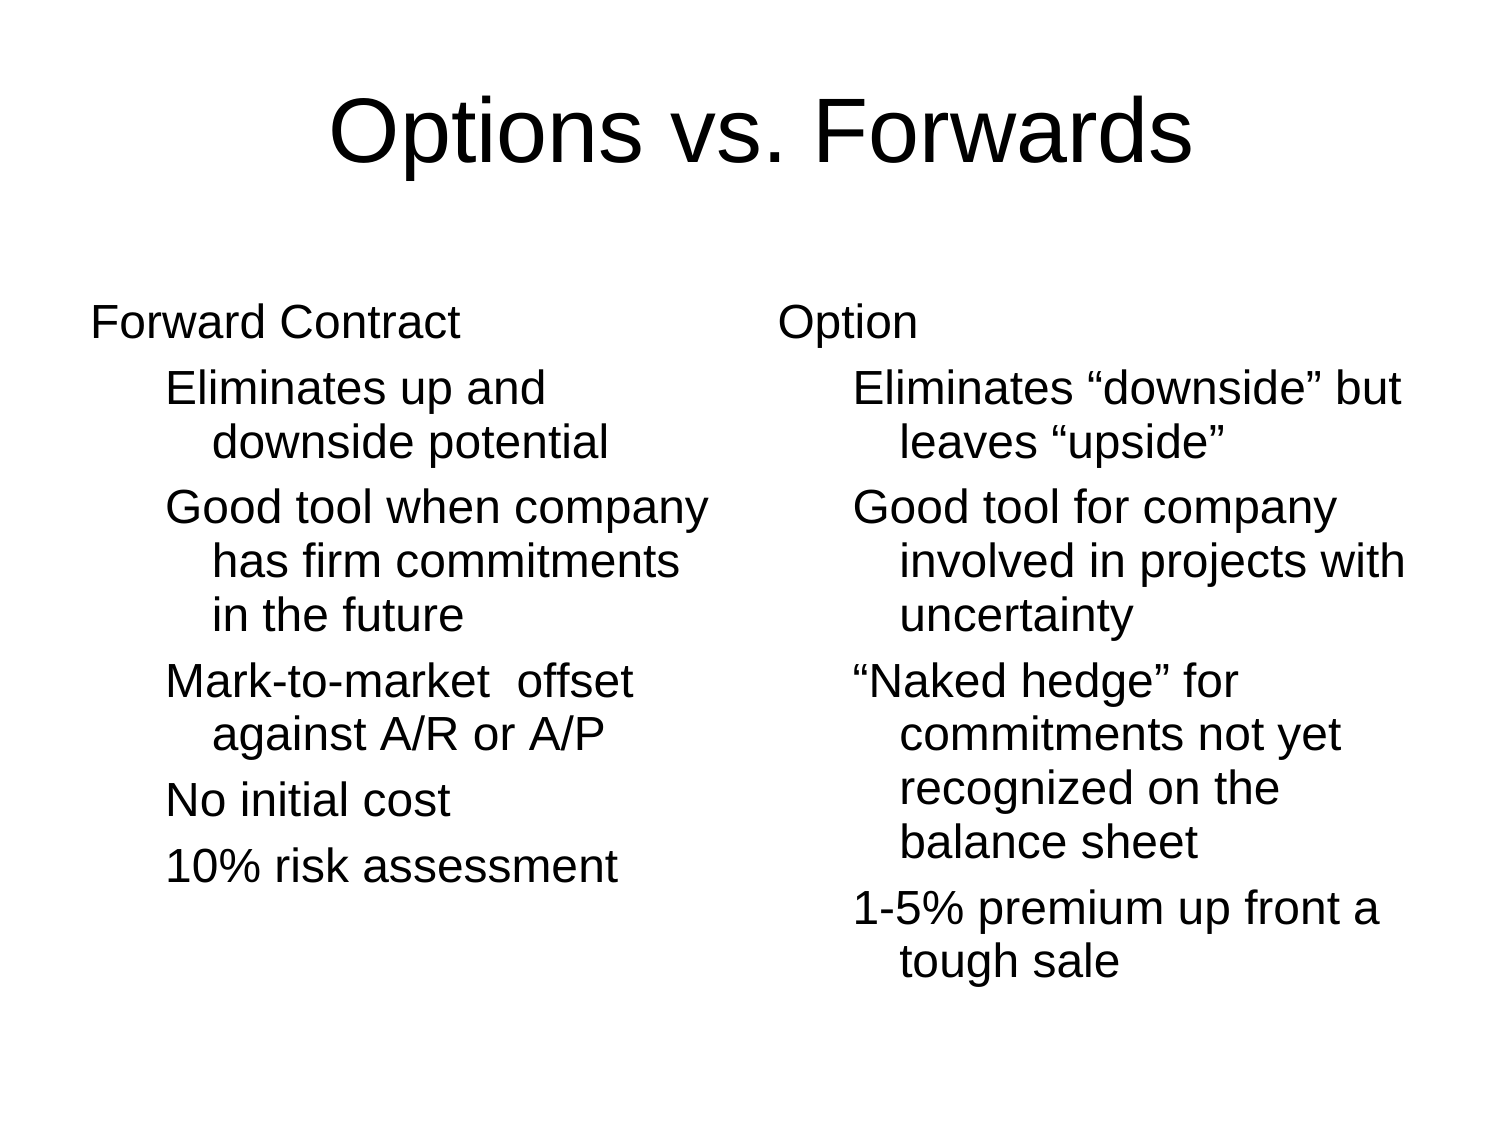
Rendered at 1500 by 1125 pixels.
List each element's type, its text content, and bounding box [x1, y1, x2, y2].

text_box Option Eliminates “downside” but leaves “upside” Good tool for company involved in projects with uncertainty “Naked hedge” for commitments not yet recognized on the balance sheet 1-5% premium up front a tough sale [762, 287, 1450, 1013]
text_box Forward Contract Eliminates up and downside potential Good tool when company has firm commitments in the future Mark-to-market offset against A/R or A/P No initial cost 10% risk assessment [75, 287, 738, 1013]
title Options vs. Forwards [87, 37, 1438, 225]
